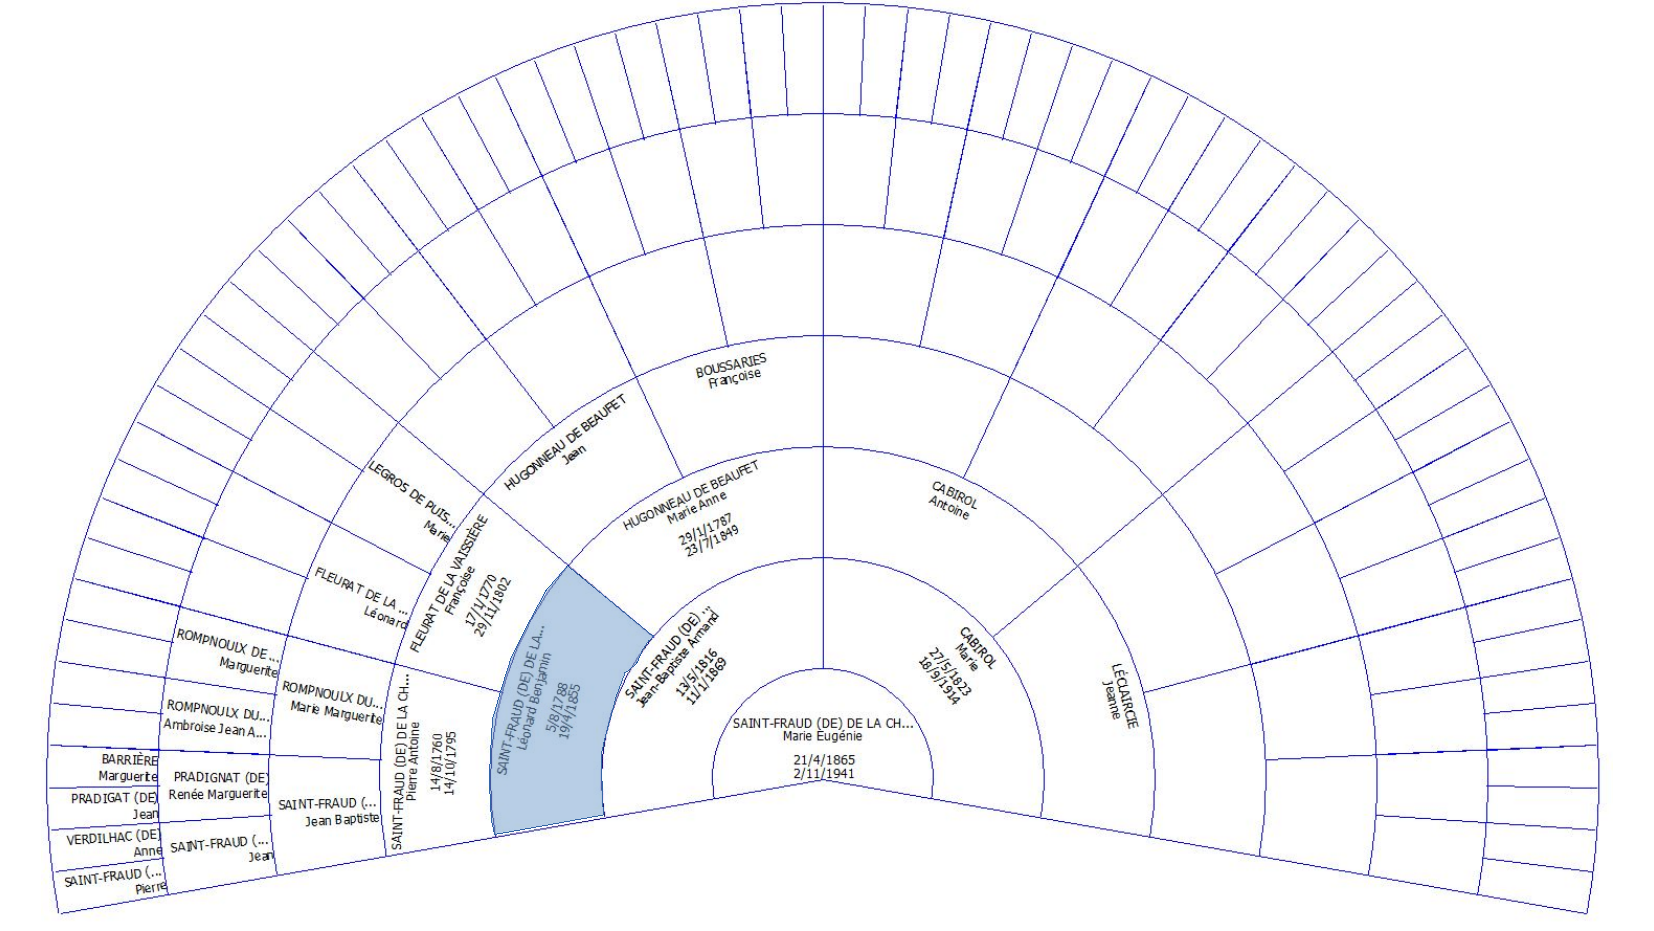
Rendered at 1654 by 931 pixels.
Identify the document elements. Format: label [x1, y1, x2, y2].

text_box [489, 565, 654, 835]
picture [41, 0, 1613, 930]
